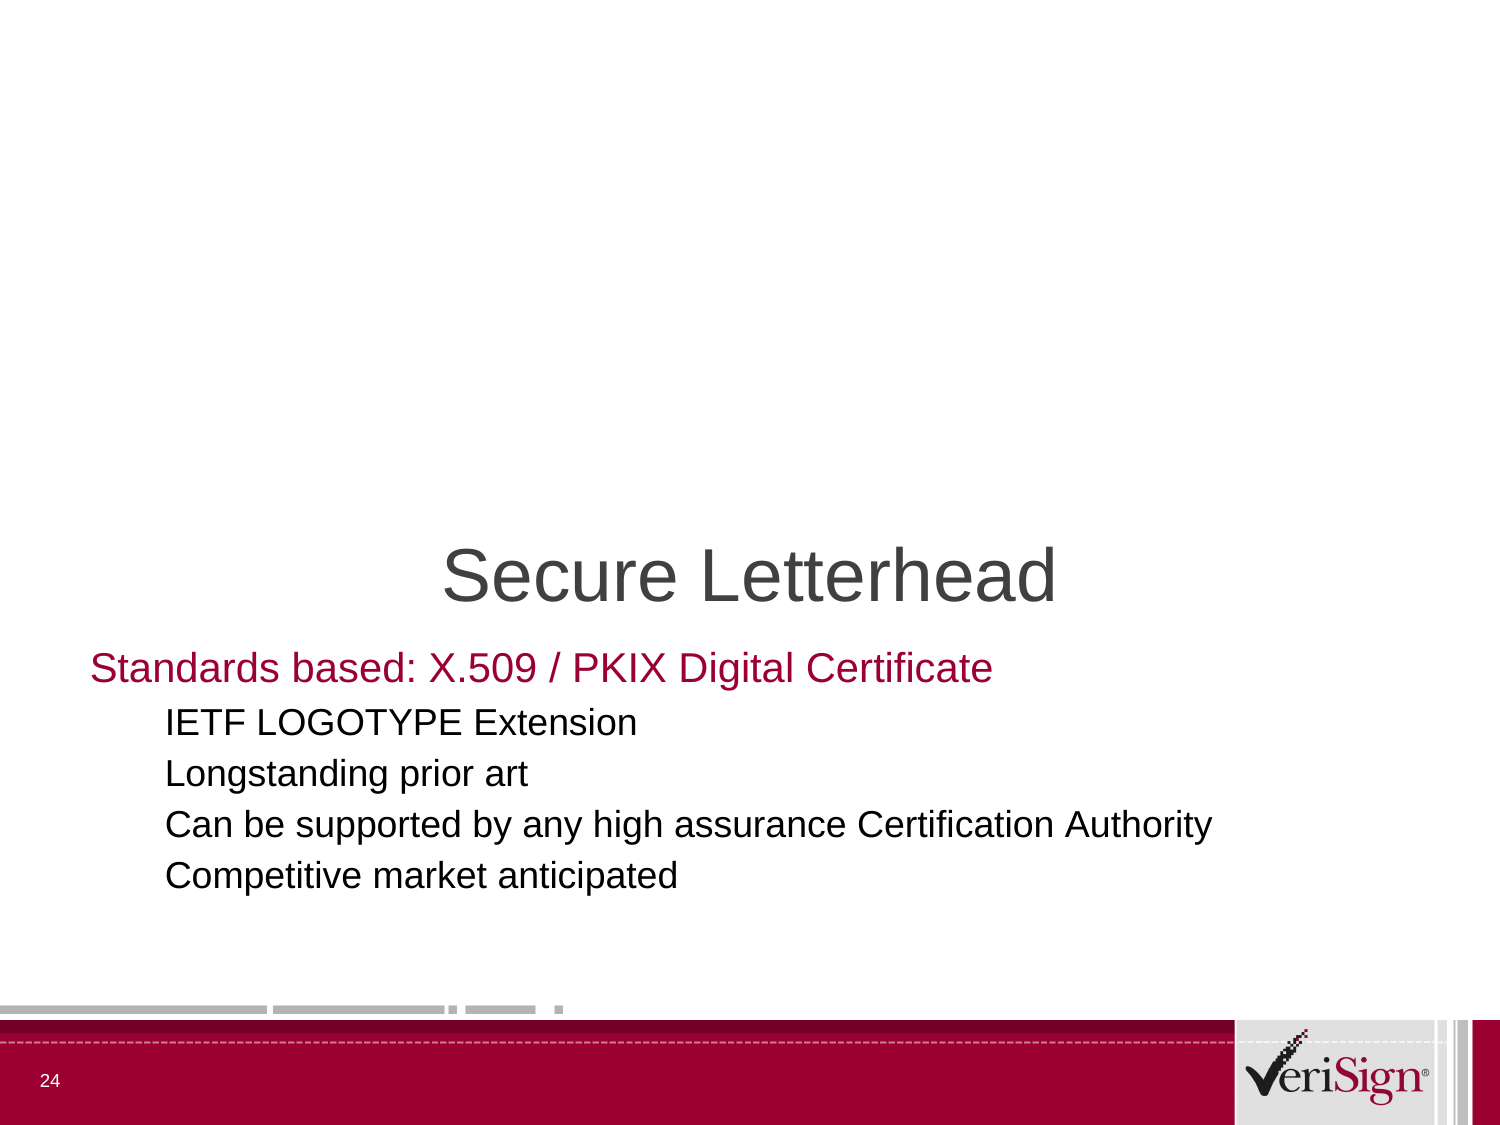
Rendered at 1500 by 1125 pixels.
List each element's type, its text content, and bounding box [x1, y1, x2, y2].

list Standards based: X.509 / PKIX Digital Certificate IETF LOGOTYPE Extension Longstanding prior art Can be supported by any high assurance Certification Authority Competitive market anticipated [75, 637, 1426, 951]
title Secure Letterhead [75, 387, 1426, 637]
